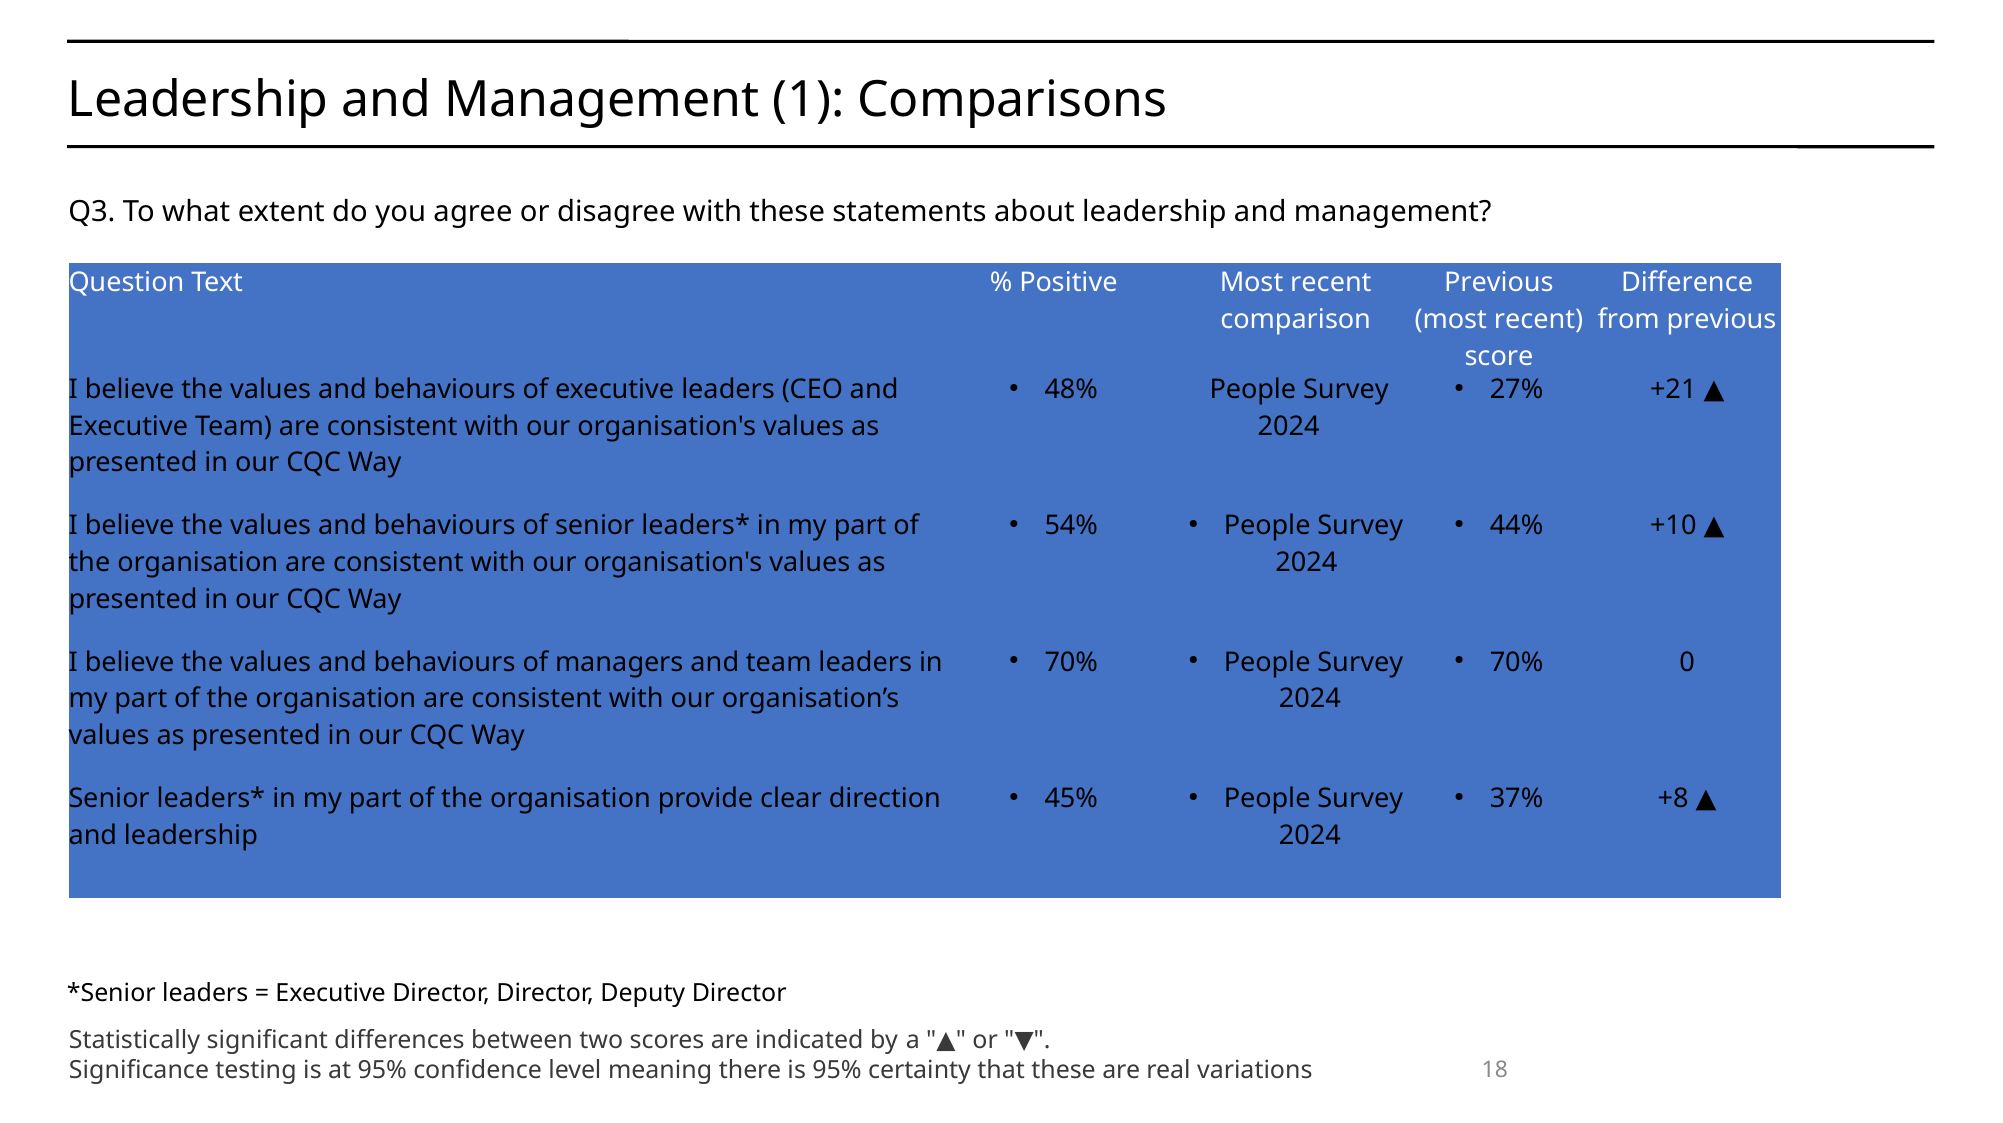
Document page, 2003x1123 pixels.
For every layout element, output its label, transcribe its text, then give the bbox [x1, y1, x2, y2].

table_cell 70% [1405, 642, 1593, 779]
table_header % Positive [966, 263, 1141, 370]
table_cell 48% [966, 370, 1141, 506]
table_cell Senior leaders* in my part of the organisation provide clear direction and leadership [69, 779, 966, 898]
table_cell 27% [1405, 370, 1593, 506]
text_box Statistically significant differences between two scores are indicated by a "▲" or "▼". Significance testing is at 95% confidence level meaning there is 95% certainty that these are real variations [54, 1015, 1400, 1092]
table_cell People Survey 2024 [1187, 642, 1405, 779]
table_header Previous (most recent) score [1405, 263, 1593, 370]
table_cell +8 ▲ [1593, 779, 1781, 898]
text_box Leadership and Management (1): Comparisons [67, 48, 1936, 136]
table_cell [1141, 370, 1187, 506]
table_header [1141, 263, 1187, 370]
table_cell I believe the values and behaviours of executive leaders (CEO and Executive Team) are consistent with our organisation's values as presented in our CQC Way [69, 370, 966, 506]
table_cell I believe the values and behaviours of senior leaders* in my part of the organisation are consistent with our organisation's values as presented in our CQC Way [69, 506, 966, 642]
table_cell 0 [1593, 642, 1781, 779]
table_cell [1141, 642, 1187, 779]
text_box *Senior leaders = Executive Director, Director, Deputy Director [51, 969, 1253, 1015]
table_header Most recent comparison [1187, 263, 1405, 370]
table_cell I believe the values and behaviours of managers and team leaders in my part of the organisation are consistent with our organisation’s values as presented in our CQC Way [69, 642, 966, 779]
table_cell 37% [1405, 779, 1593, 898]
table_cell People Survey 2024 [1187, 370, 1405, 506]
text_box 18 [1466, 1039, 1934, 1100]
table_cell 70% [966, 642, 1141, 779]
table_cell 45% [966, 779, 1141, 898]
table_header Question Text [69, 263, 966, 370]
table_cell People Survey 2024 [1187, 506, 1405, 642]
table_cell People Survey 2024 [1187, 779, 1405, 898]
text_box Q3. To what extent do you agree or disagree with these statements about leadership and management? [68, 184, 1586, 227]
table_cell +10 ▲ [1593, 506, 1781, 642]
table_cell 44% [1405, 506, 1593, 642]
table_cell 54% [966, 506, 1141, 642]
table_header Difference from previous [1593, 263, 1781, 370]
table_cell [1141, 506, 1187, 642]
table_cell [1141, 779, 1187, 898]
table_cell +21 ▲ [1593, 370, 1781, 506]
